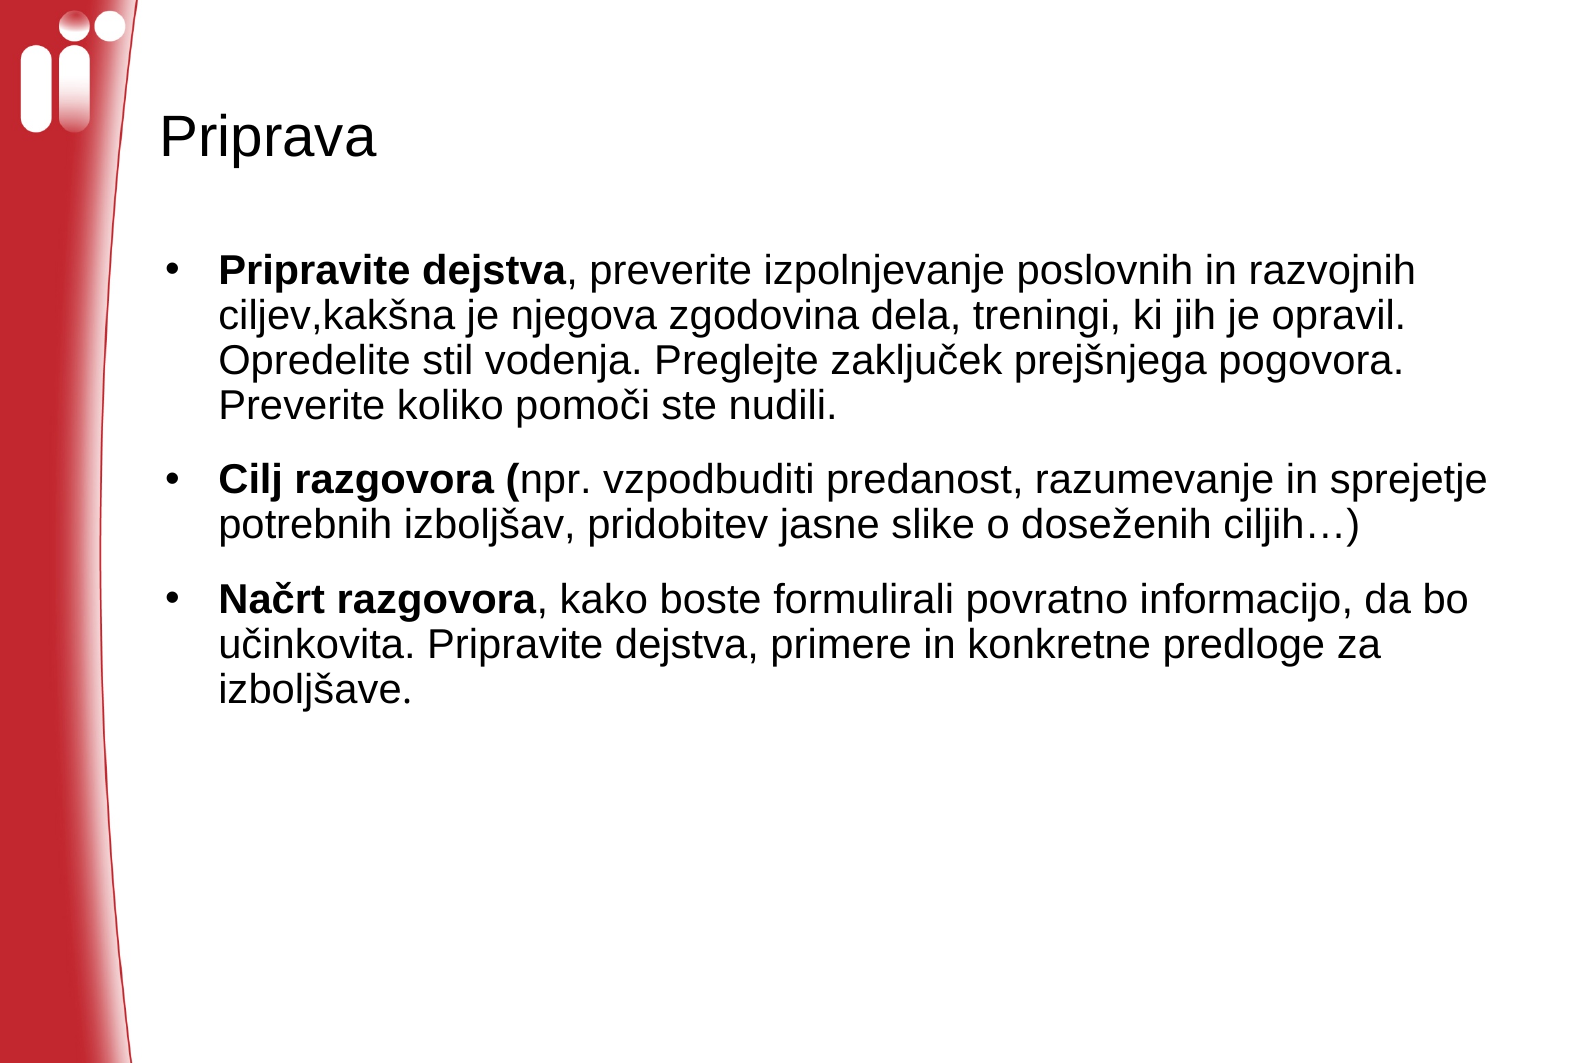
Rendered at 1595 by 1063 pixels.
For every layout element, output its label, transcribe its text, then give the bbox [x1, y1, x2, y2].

title Priprava [159, 22, 1515, 248]
picture [0, 0, 1414, 1063]
list Pripravite dejstva, preverite izpolnjevanje poslovnih in razvojnih ciljev,kakšna je njegova zgodovina dela, treningi, ki jih je opravil. Opredelite stil vodenja. Preglejte zaključek prejšnjega pogovora. Preverite koliko pomoči ste nudili. Cilj razgovora (npr. vzpodbuditi predanost, razumevanje in sprejetje potrebnih izboljšav, pridobitev jasne slike o doseženih ciljih…) Načrt razgovora, kako boste formulirali povratno informacijo, da bo učinkovita. Pripravite dejstva, primere in konkretne predloge za izboljšave. [147, 248, 1515, 1063]
